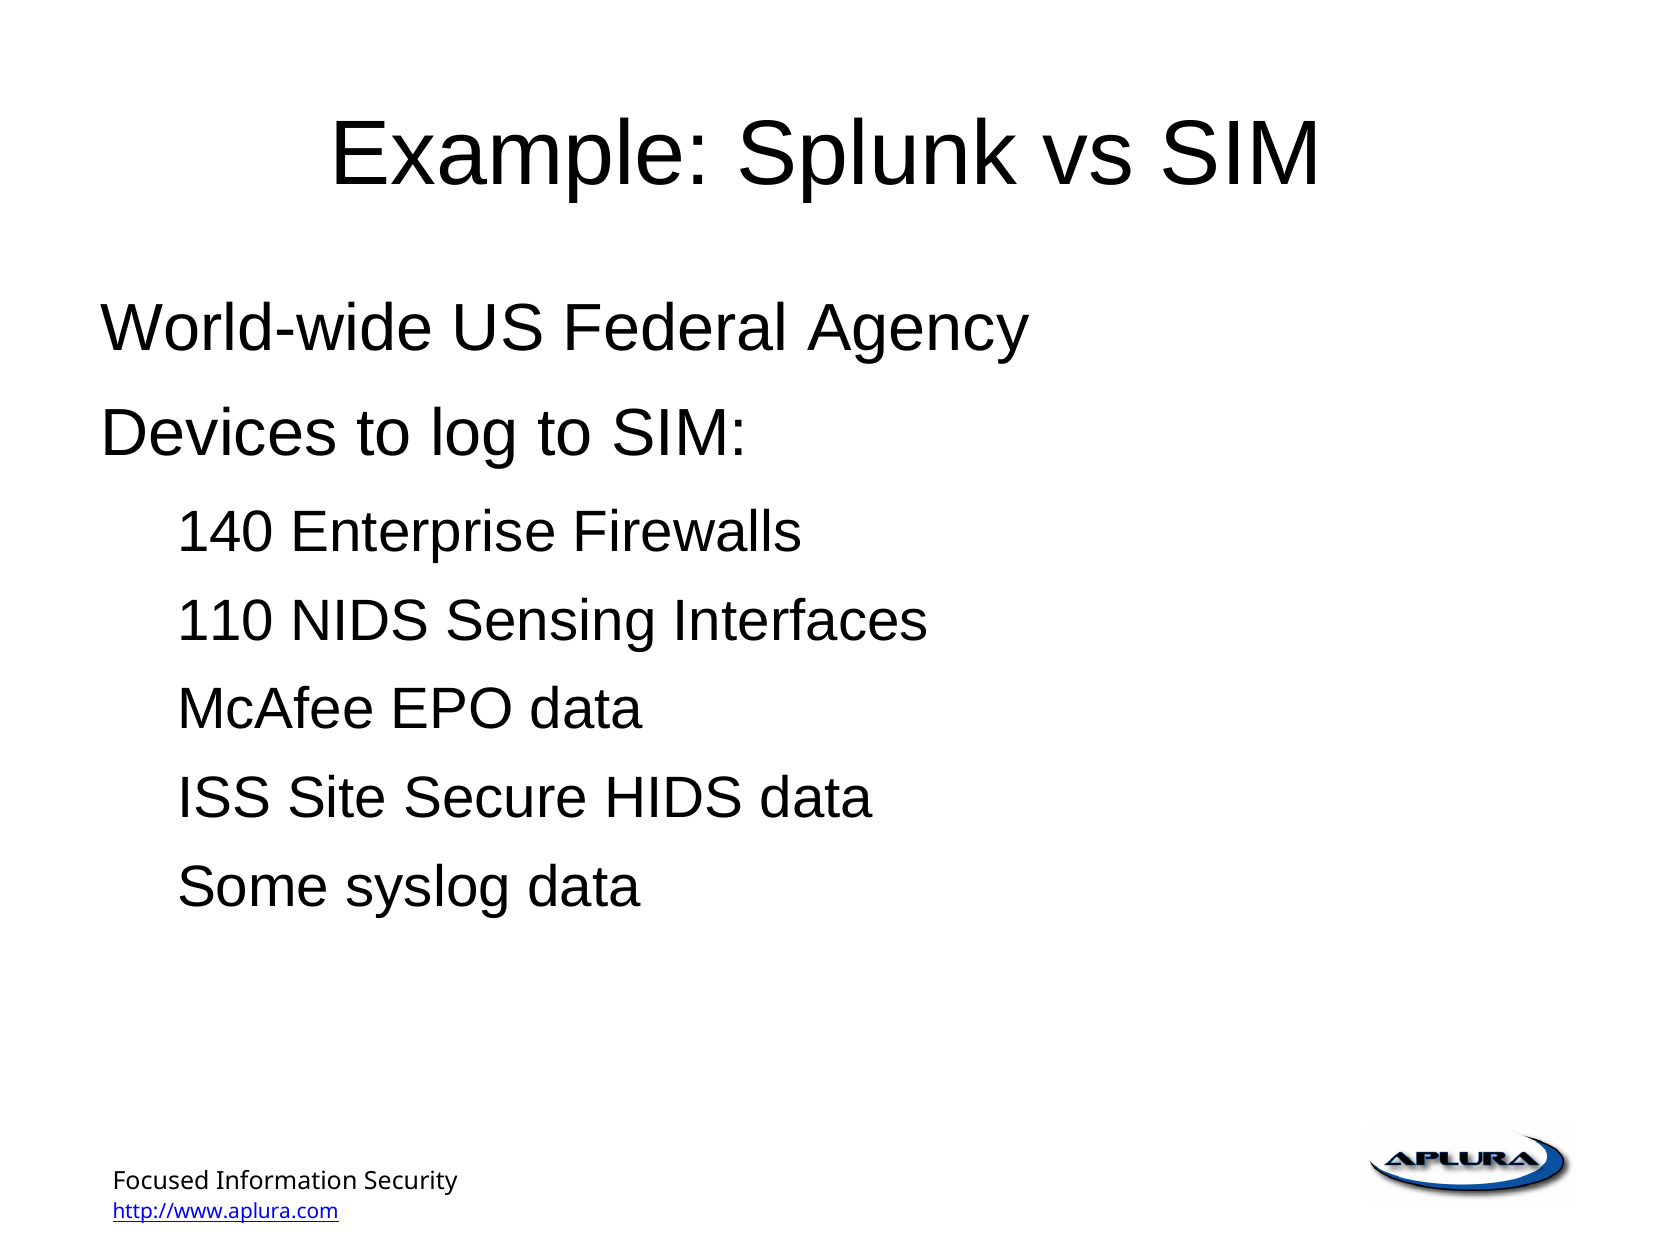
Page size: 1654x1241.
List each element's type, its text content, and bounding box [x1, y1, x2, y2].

picture [1365, 1124, 1576, 1203]
title Example: Splunk vs SIM [82, 56, 1571, 250]
list World-wide US Federal Agency Devices to log to SIM: 140 Enterprise Firewalls 110 NIDS Sensing Interfaces McAfee EPO data ISS Site Secure HIDS data Some syslog data [82, 290, 1571, 1094]
